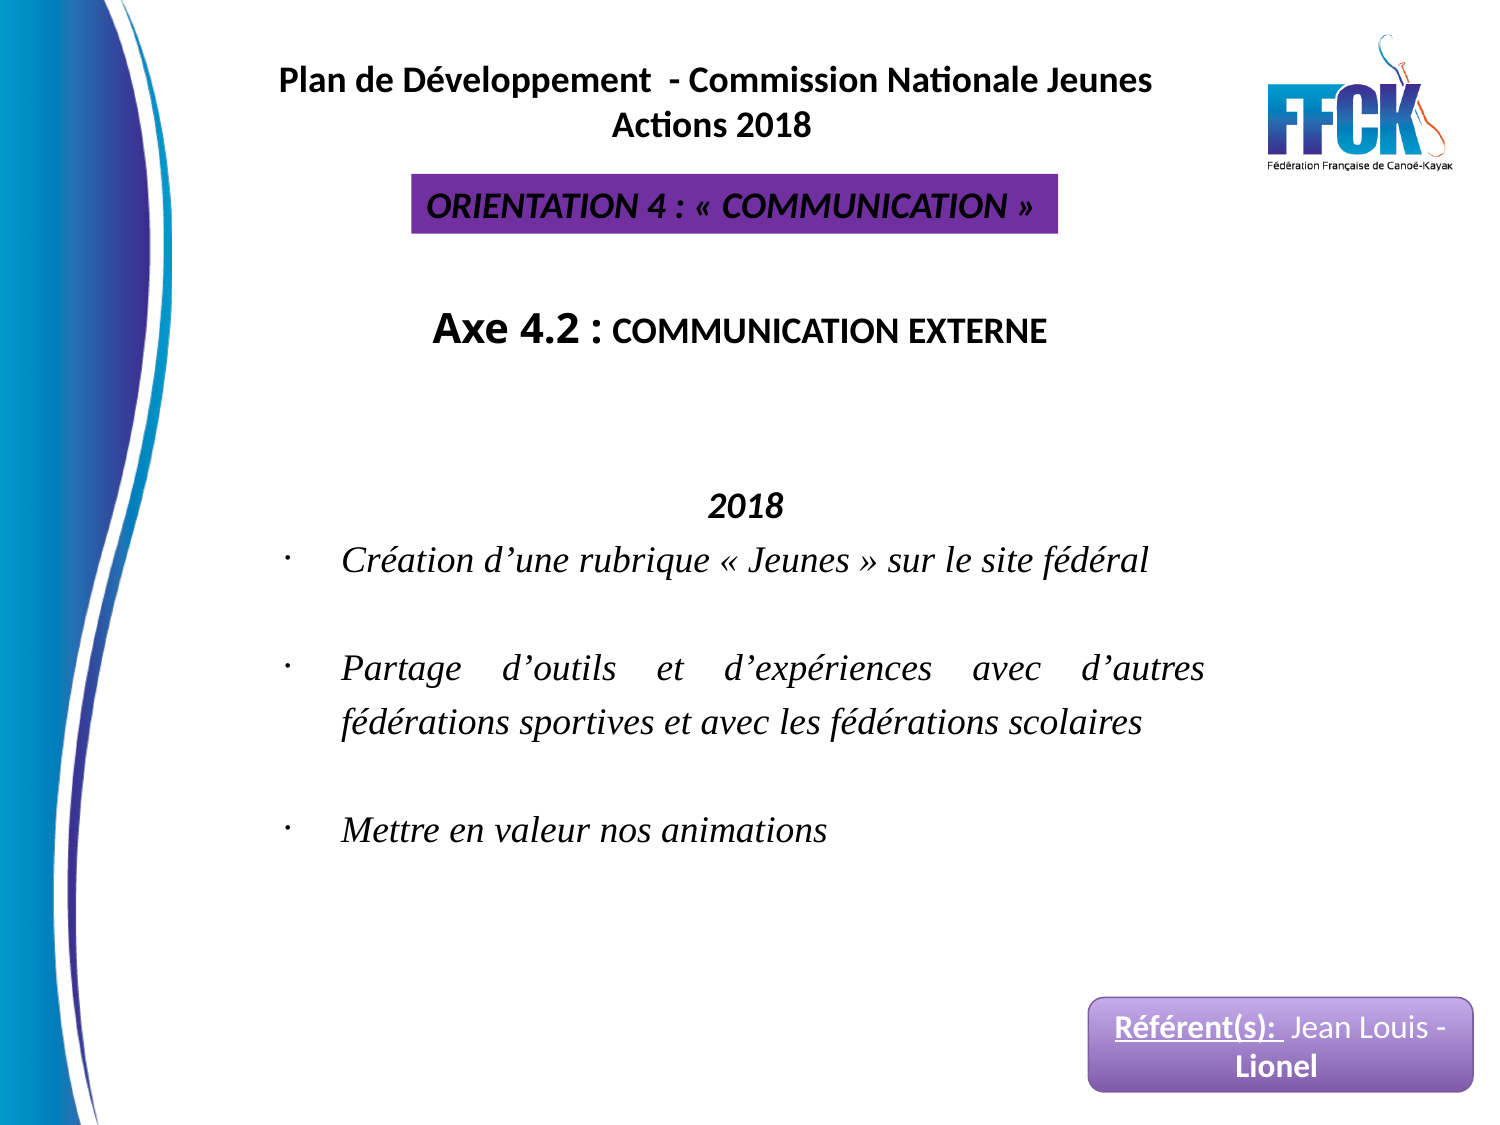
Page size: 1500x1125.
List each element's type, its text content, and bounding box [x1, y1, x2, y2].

text_box ORIENTATION 4 : « COMMUNICATION » [411, 173, 1059, 234]
text_box Axe 4.2 : COMMUNICATION EXTERNE [417, 287, 1063, 360]
picture [1256, 27, 1464, 178]
text_box 2018 Création d’une rubrique « Jeunes » sur le site fédéral Partage d’outils et d’expériences avec d’autres fédérations sportives et avec les fédérations scolaires Mettre en valeur nos animations [269, 464, 1221, 858]
text_box Plan de Développement - Commission Nationale Jeunes Actions 2018 [200, 47, 1232, 153]
text_box Référent(s): Jean Louis - Lionel [1088, 997, 1474, 1092]
picture [54, 0, 172, 1125]
